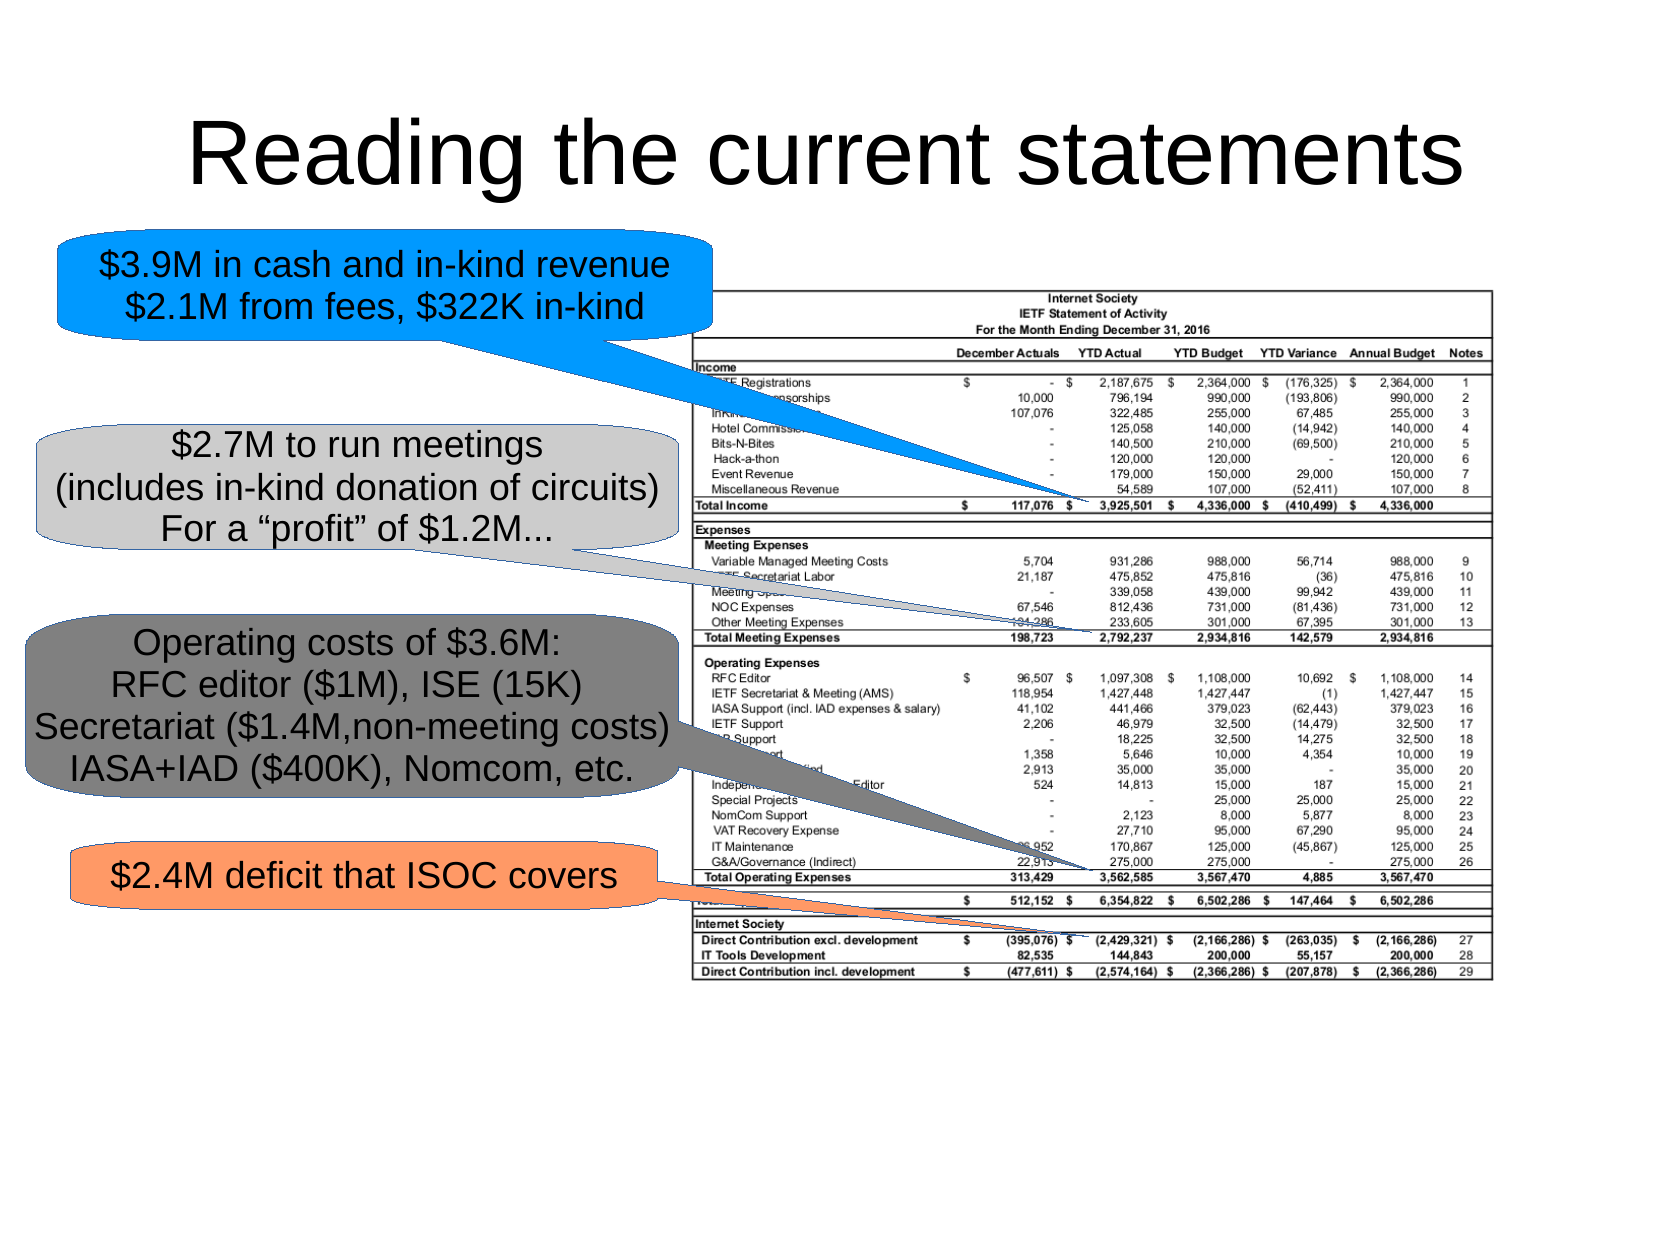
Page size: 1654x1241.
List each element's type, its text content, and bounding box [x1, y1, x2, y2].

text_box $2.7M to run meetings (includes in-kind donation of circuits) For a “profit” of $1.2M... [36, 424, 1092, 633]
text_box Operating costs of $3.6M: RFC editor ($1M), ISE (15K) Secretariat ($1.4M,non-meeting costs) IASA+IAD ($400K), Nomcom, etc. [25, 614, 1093, 871]
title Reading the current statements [82, 49, 1571, 257]
picture [678, 273, 1504, 993]
text_box $3.9M in cash and in-kind revenue $2.1M from fees, $322K in-kind [57, 229, 1089, 502]
text_box $2.4M deficit that ISOC covers [70, 841, 1089, 937]
